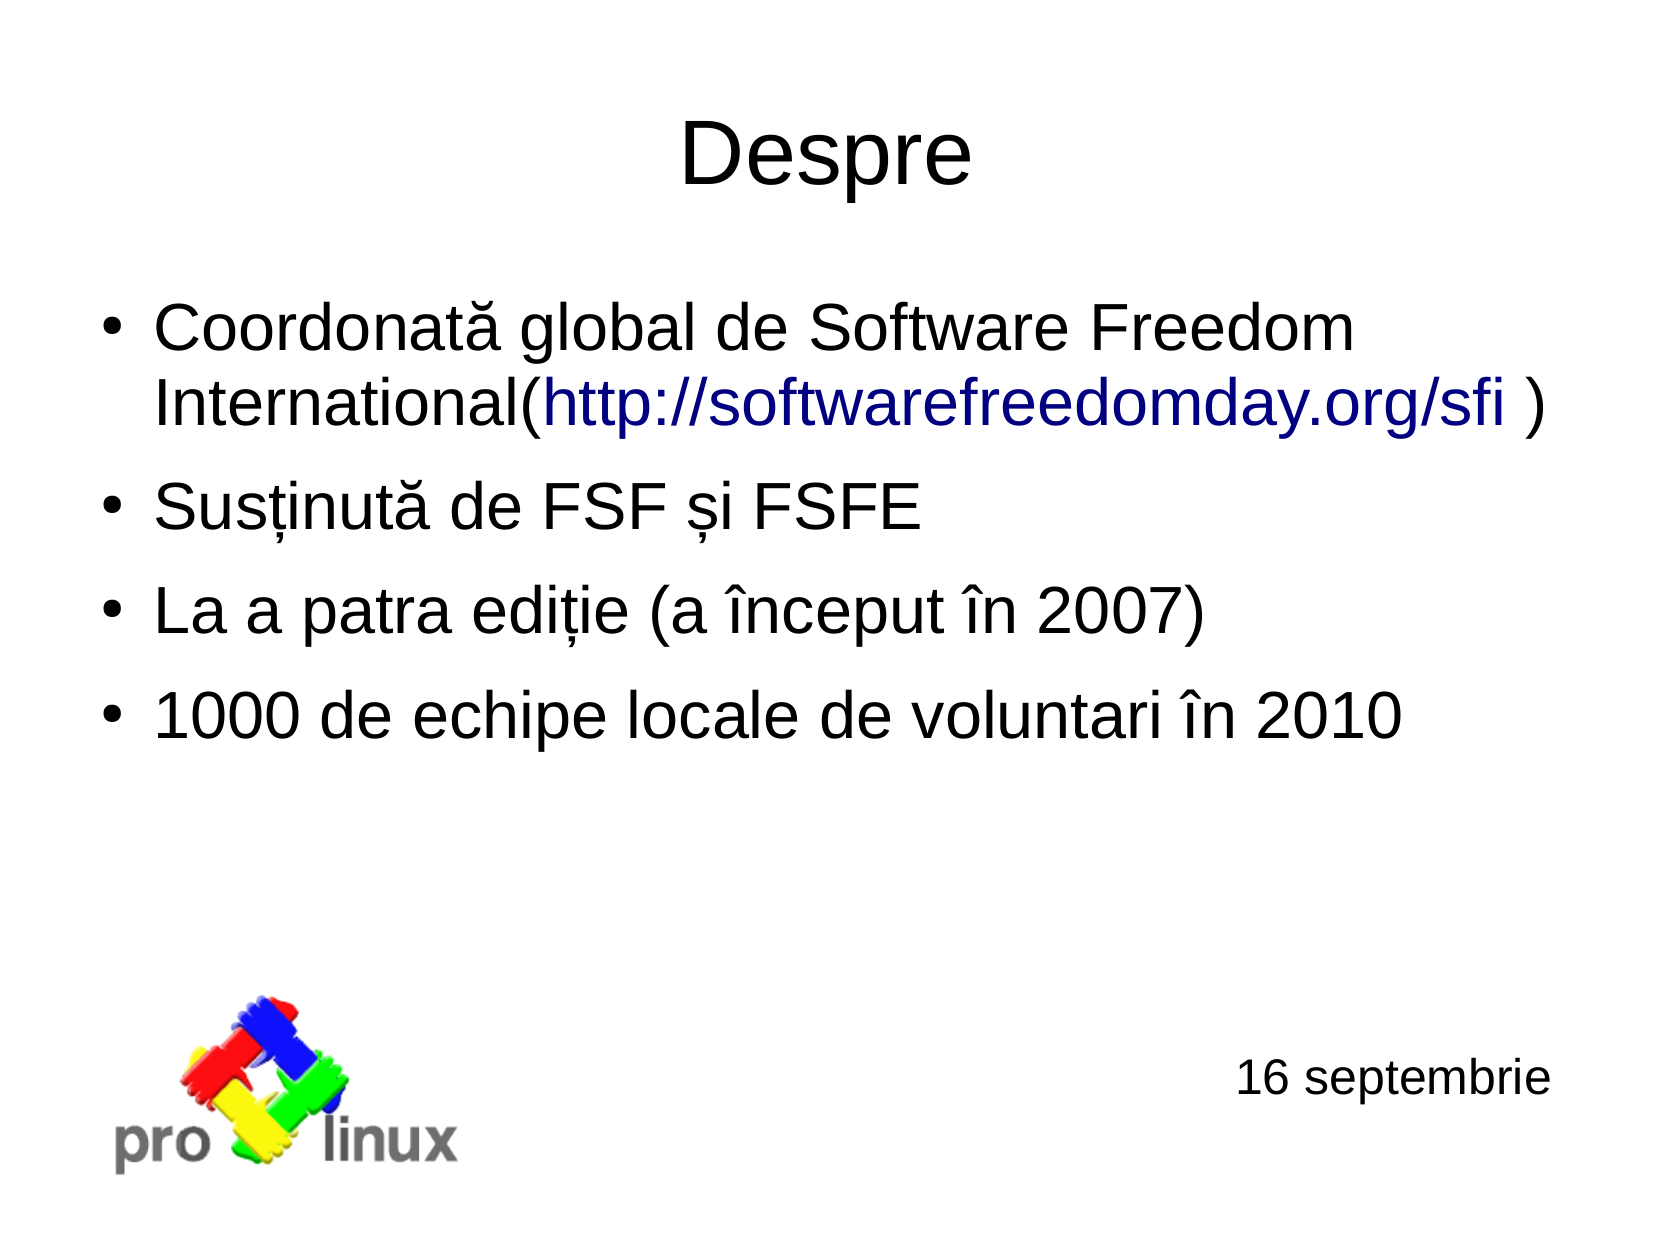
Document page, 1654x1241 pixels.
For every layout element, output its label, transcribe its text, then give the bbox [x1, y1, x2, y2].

title Despre [82, 49, 1571, 257]
picture [53, 991, 523, 1180]
list Coordonată global de Software Freedom International(http://softwarefreedomday.org/sfi ) Susținută de FSF și FSFE La a patra ediție (a început în 2007) 1000 de echipe locale de voluntari în 2010 [82, 290, 1571, 1109]
text_box 16 septembrie [1220, 1041, 1564, 1119]
